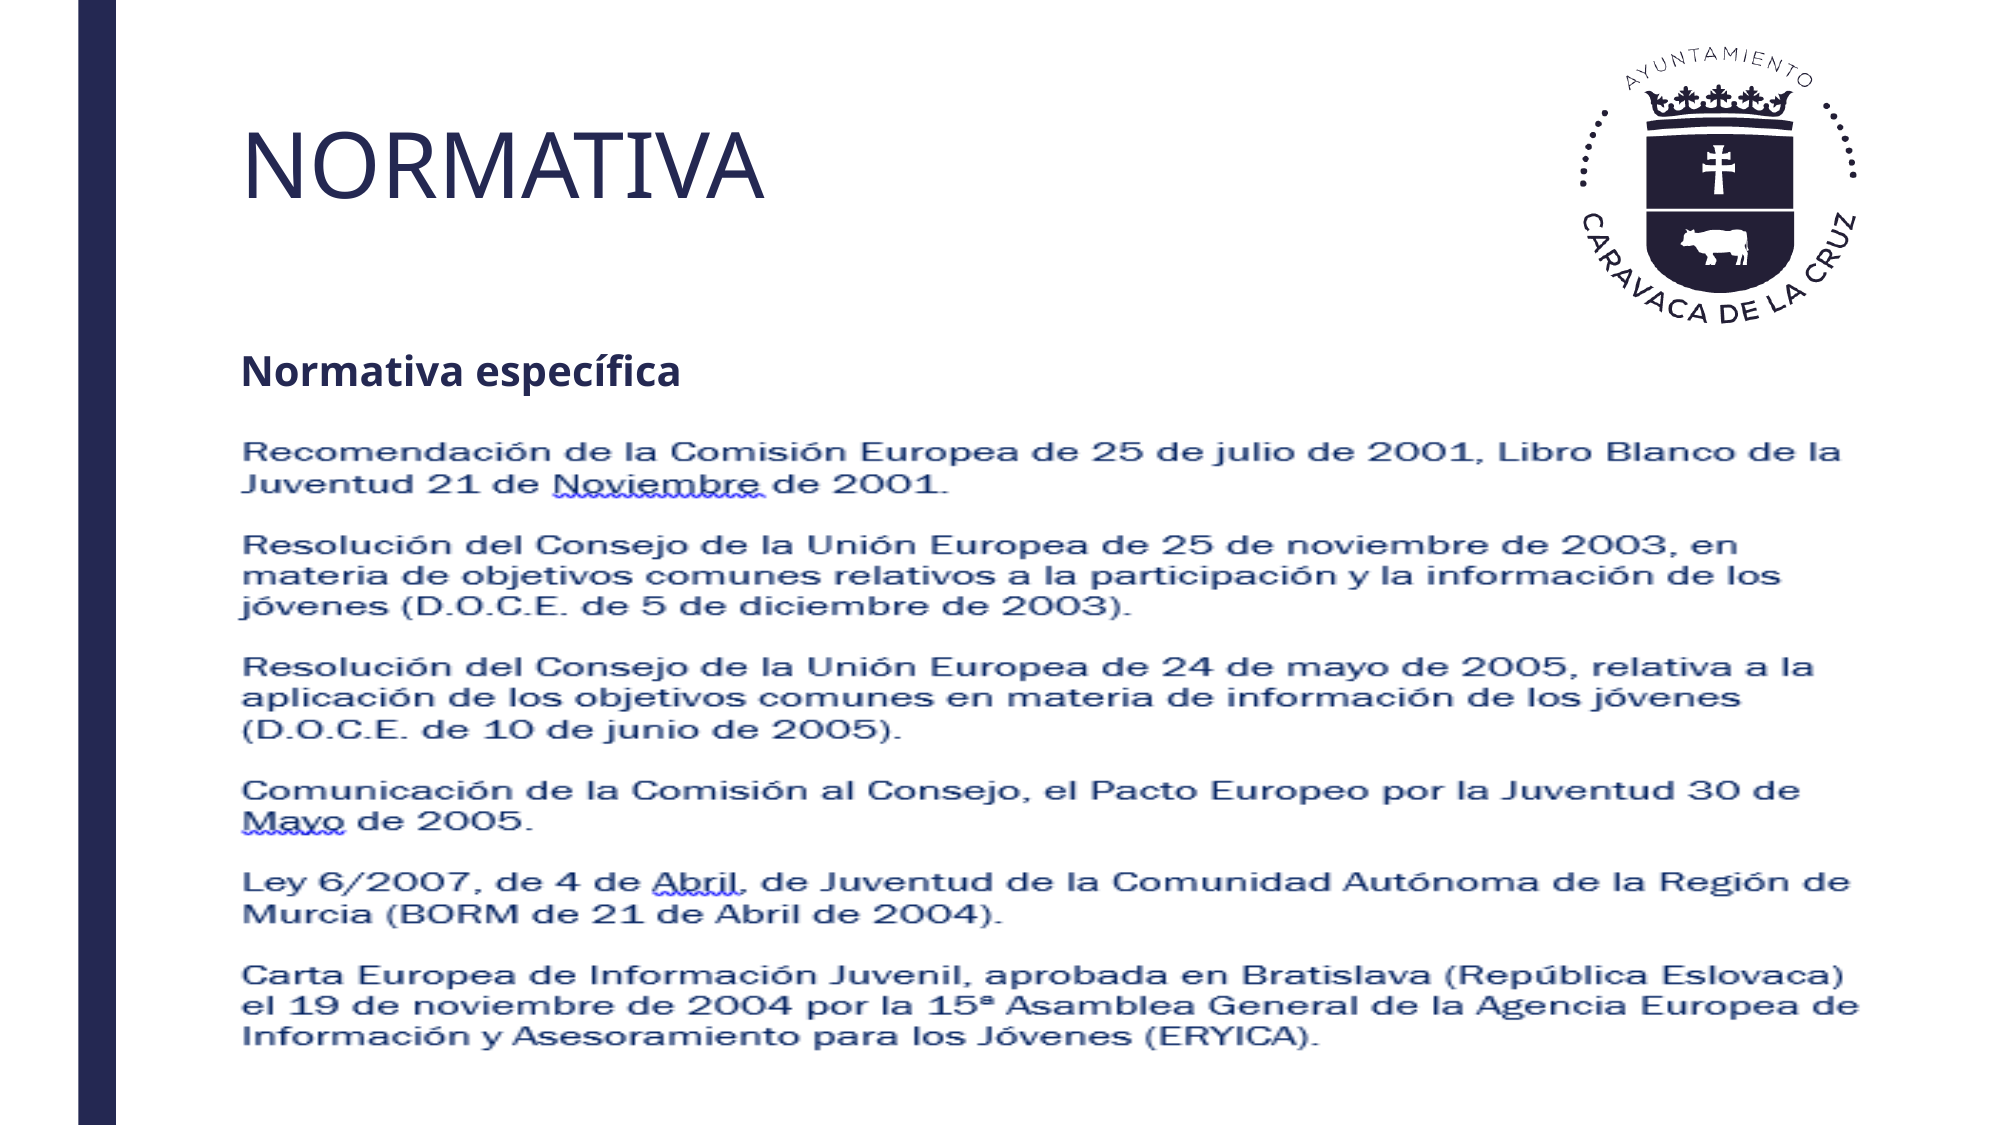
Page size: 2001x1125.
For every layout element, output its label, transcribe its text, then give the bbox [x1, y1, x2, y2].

picture [1573, 44, 1864, 331]
list Normativa específica [225, 341, 1801, 424]
title NORMATIVA [225, 112, 1801, 341]
picture [225, 424, 1900, 1059]
